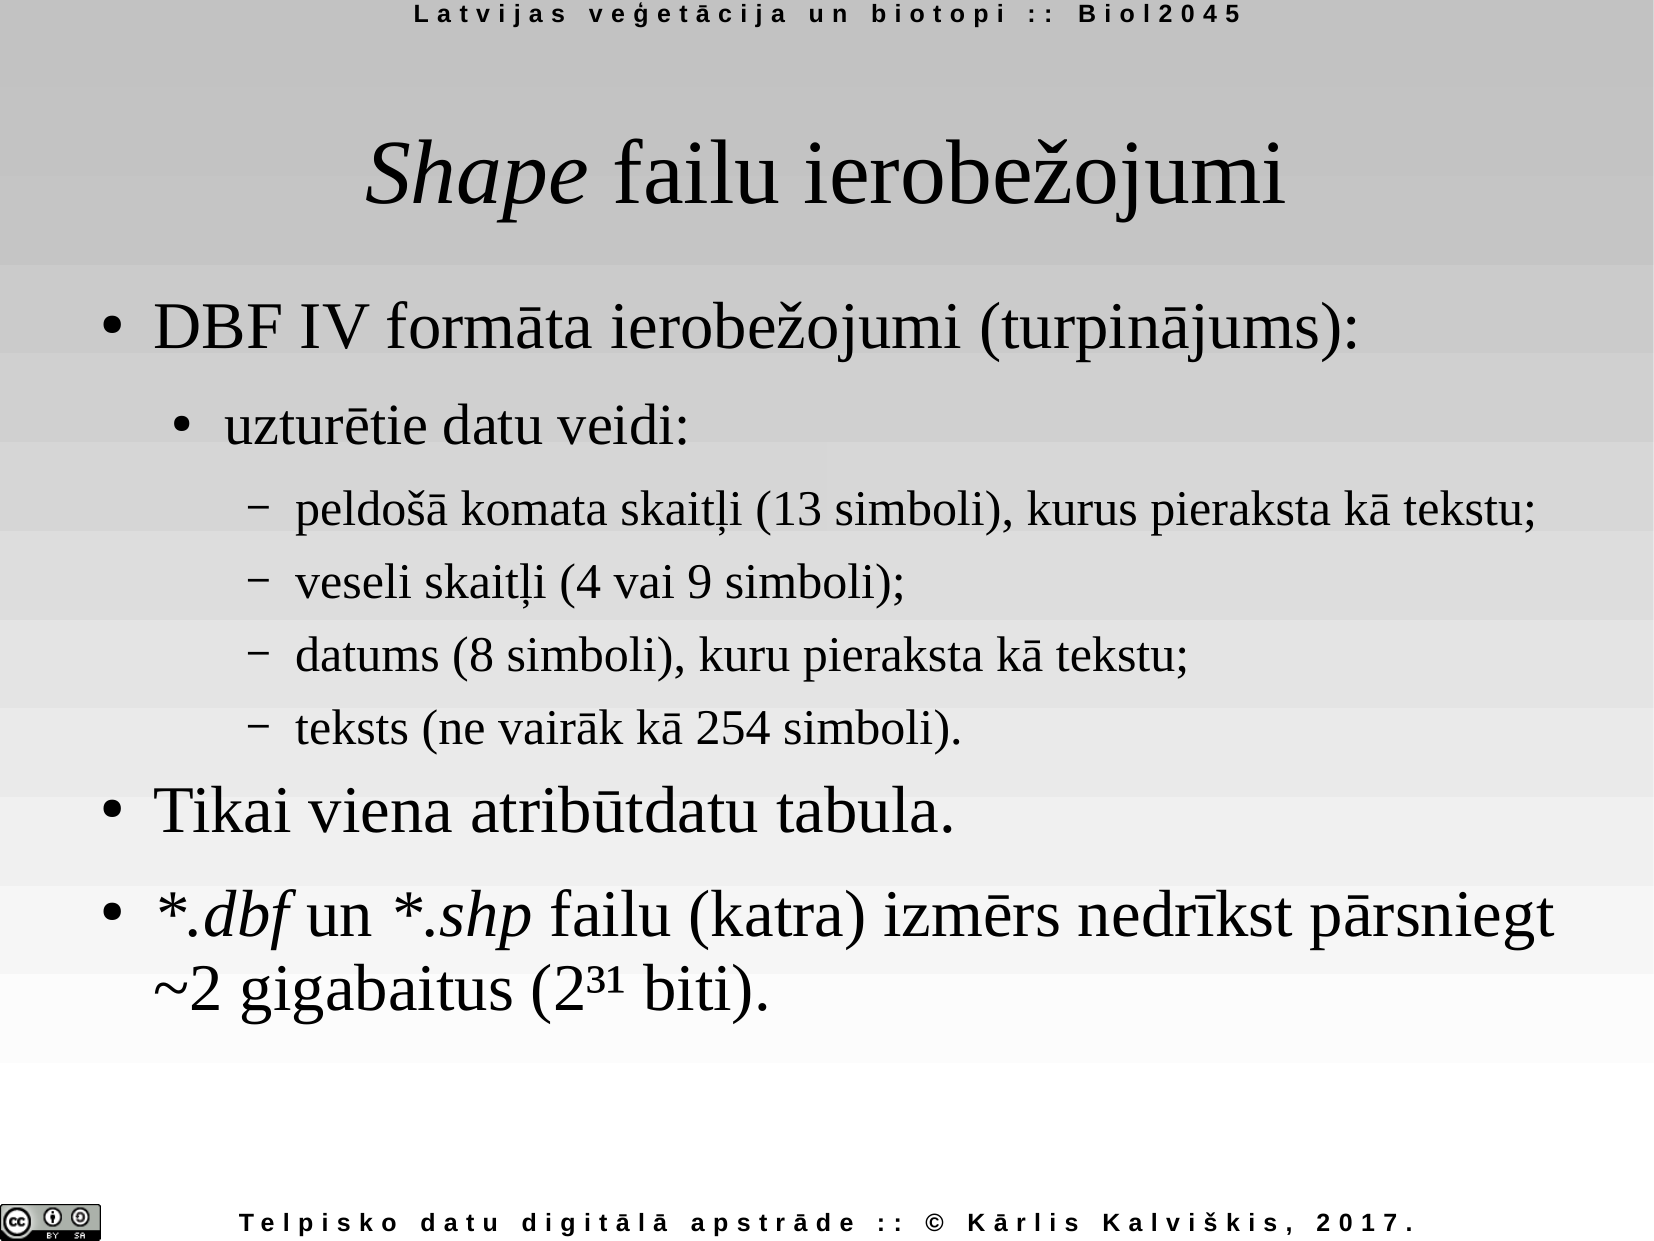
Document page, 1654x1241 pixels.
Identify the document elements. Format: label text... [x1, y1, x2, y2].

title Shape failu ierobežojumi [29, 56, 1625, 289]
list DBF IV formāta ierobežojumi (turpinājums): uzturētie datu veidi: peldošā komata skaitļi (13 simboli), kurus pieraksta kā tekstu; veseli skaitļi (4 vai 9 simboli); datums (8 simboli), kuru pieraksta kā tekstu; teksts (ne vairāk kā 254 simboli). Tikai viena atribūtdatu tabula. *.dbf un *.shp failu (katra) izmērs nedrīkst pārsniegt ~2 gigabaitus (2³¹ biti). [82, 289, 1571, 1098]
picture [0, 0, 1654, 1241]
